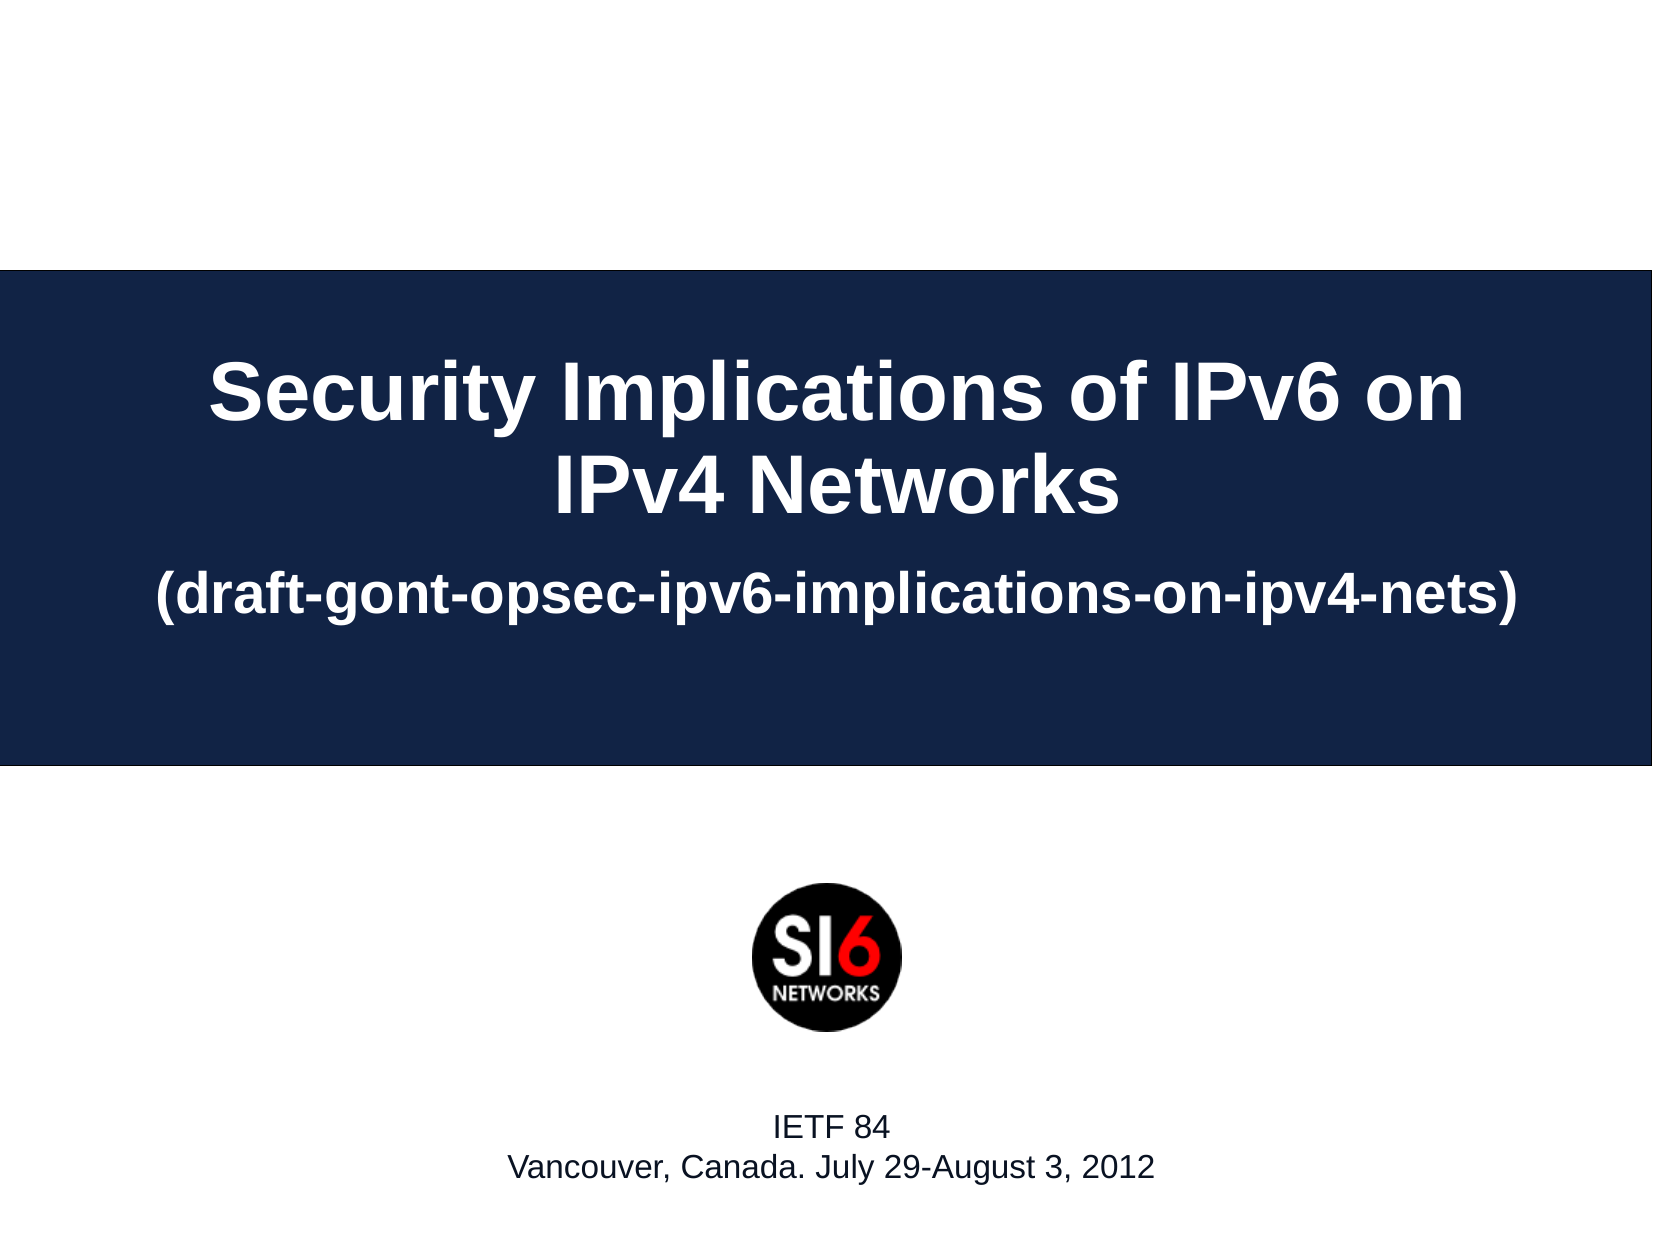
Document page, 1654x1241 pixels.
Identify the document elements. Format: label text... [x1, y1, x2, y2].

list IETF 84 Vancouver, Canada. July 29-August 3, 2012 [331, 1108, 1262, 1214]
picture [752, 883, 902, 1032]
list Security Implications of IPv6 on IPv4 Networks (draft-gont-opsec-ipv6-implications-on-ipv4-nets) [45, 345, 1561, 706]
